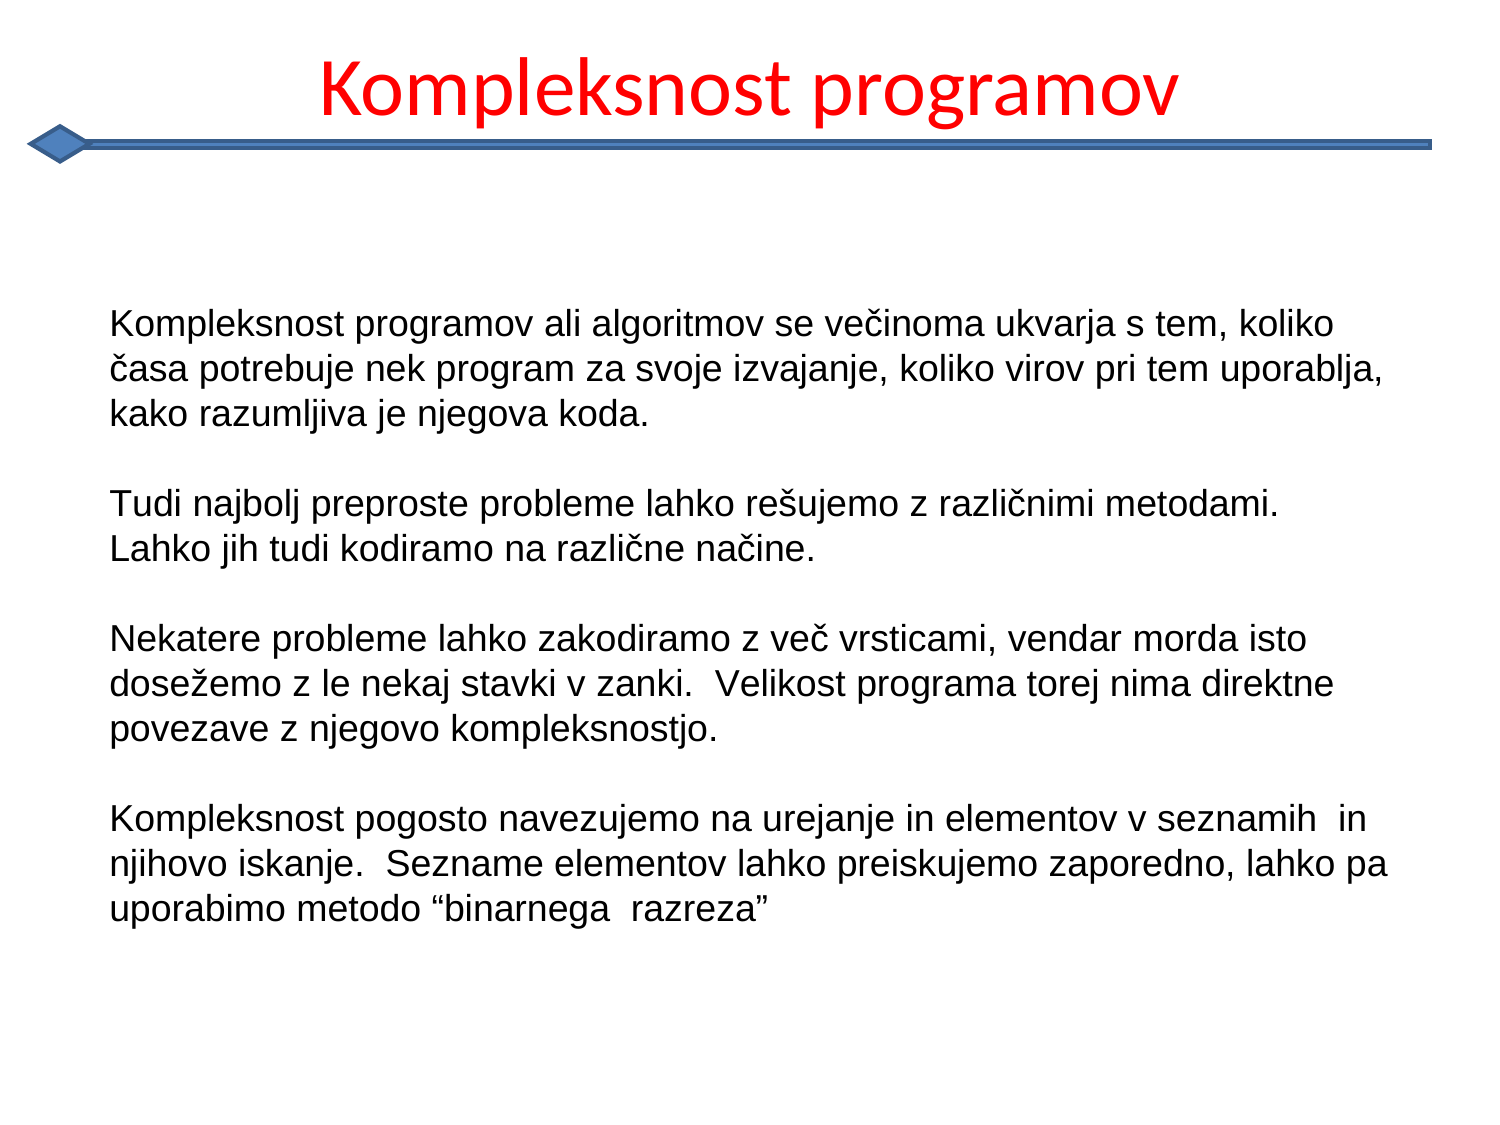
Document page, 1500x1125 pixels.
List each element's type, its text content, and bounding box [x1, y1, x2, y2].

title Kompleksnost programov [75, 23, 1426, 141]
text_box Kompleksnost programov ali algoritmov se večinoma ukvarja s tem, koliko časa potrebuje nek program za svoje izvajanje, koliko virov pri tem uporablja, kako razumljiva je njegova koda. Tudi najbolj preproste probleme lahko rešujemo z različnimi metodami. Lahko jih tudi kodiramo na različne načine. Nekatere probleme lahko zakodiramo z več vrsticami, vendar morda isto dosežemo z le nekaj stavki v zanki. Velikost programa torej nima direktne povezave z njegovo kompleksnostjo. Kompleksnost pogosto navezujemo na urejanje in elementov v seznamih in njihovo iskanje. Sezname elementov lahko preiskujemo zaporedno, lahko pa uporabimo metodo “binarnega razreza” [94, 290, 1406, 982]
